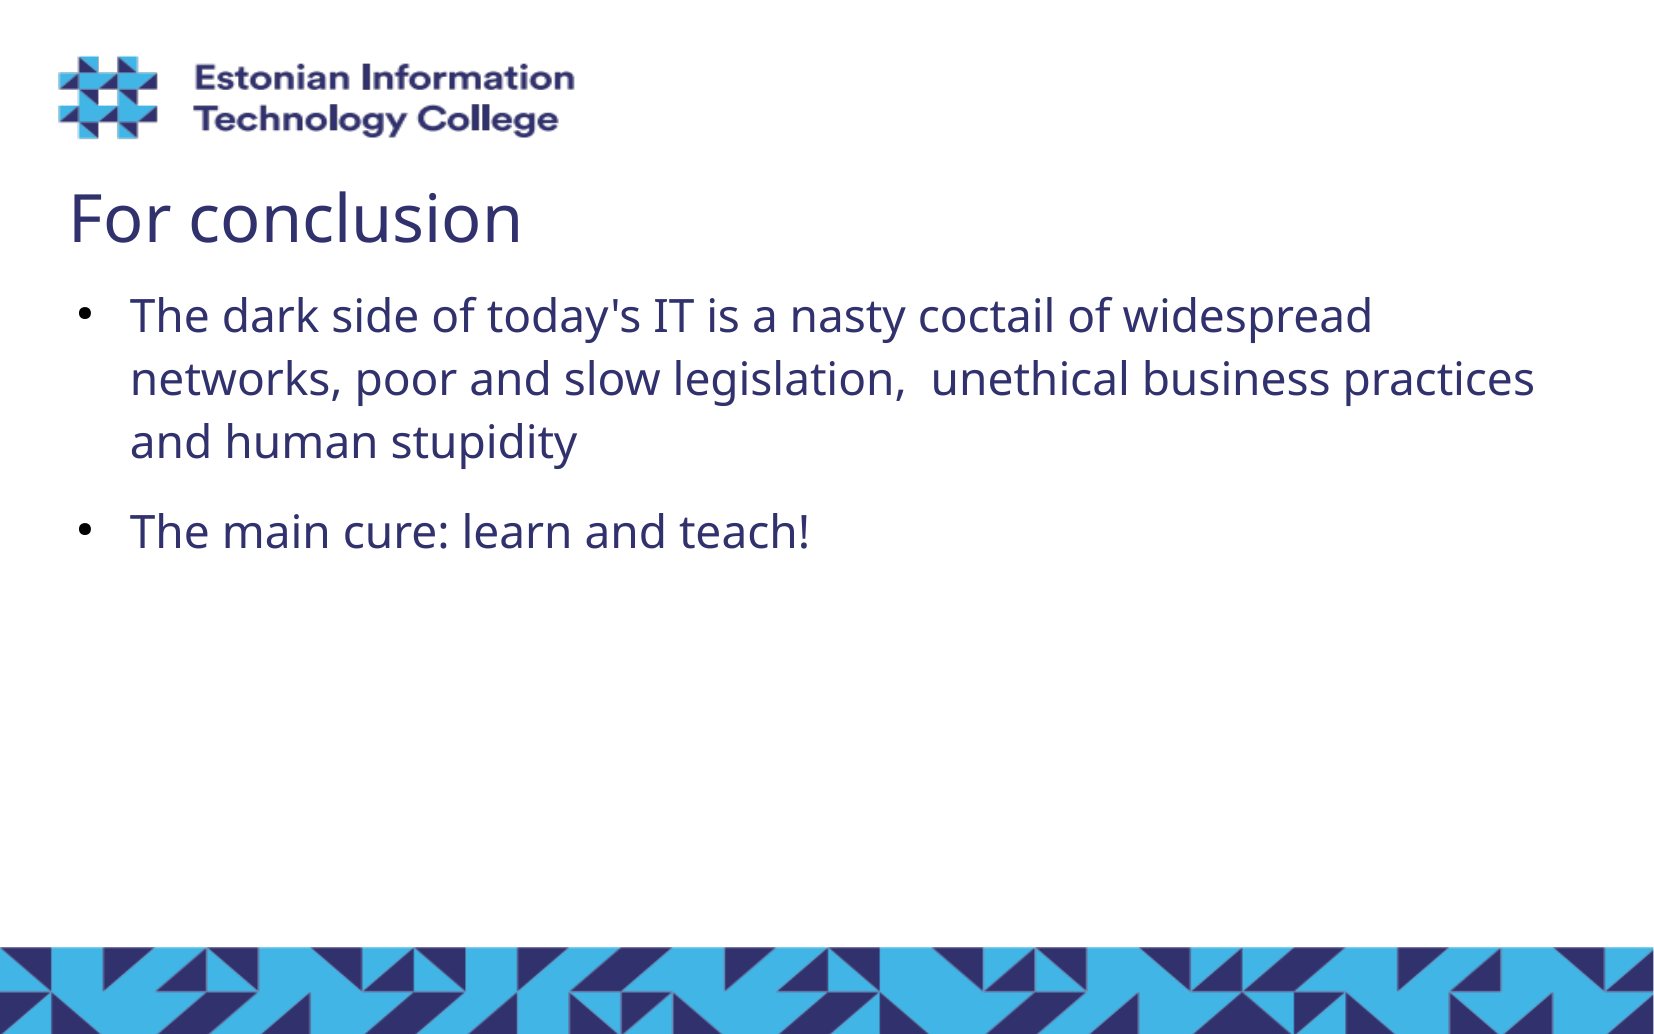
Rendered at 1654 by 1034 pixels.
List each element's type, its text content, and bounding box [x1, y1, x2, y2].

list The dark side of today's IT is a nasty coctail of widespread networks, poor and slow legislation, unethical business practices and human stupidity The main cure: learn and teach! [59, 283, 1595, 936]
title For conclusion [68, 147, 1536, 283]
